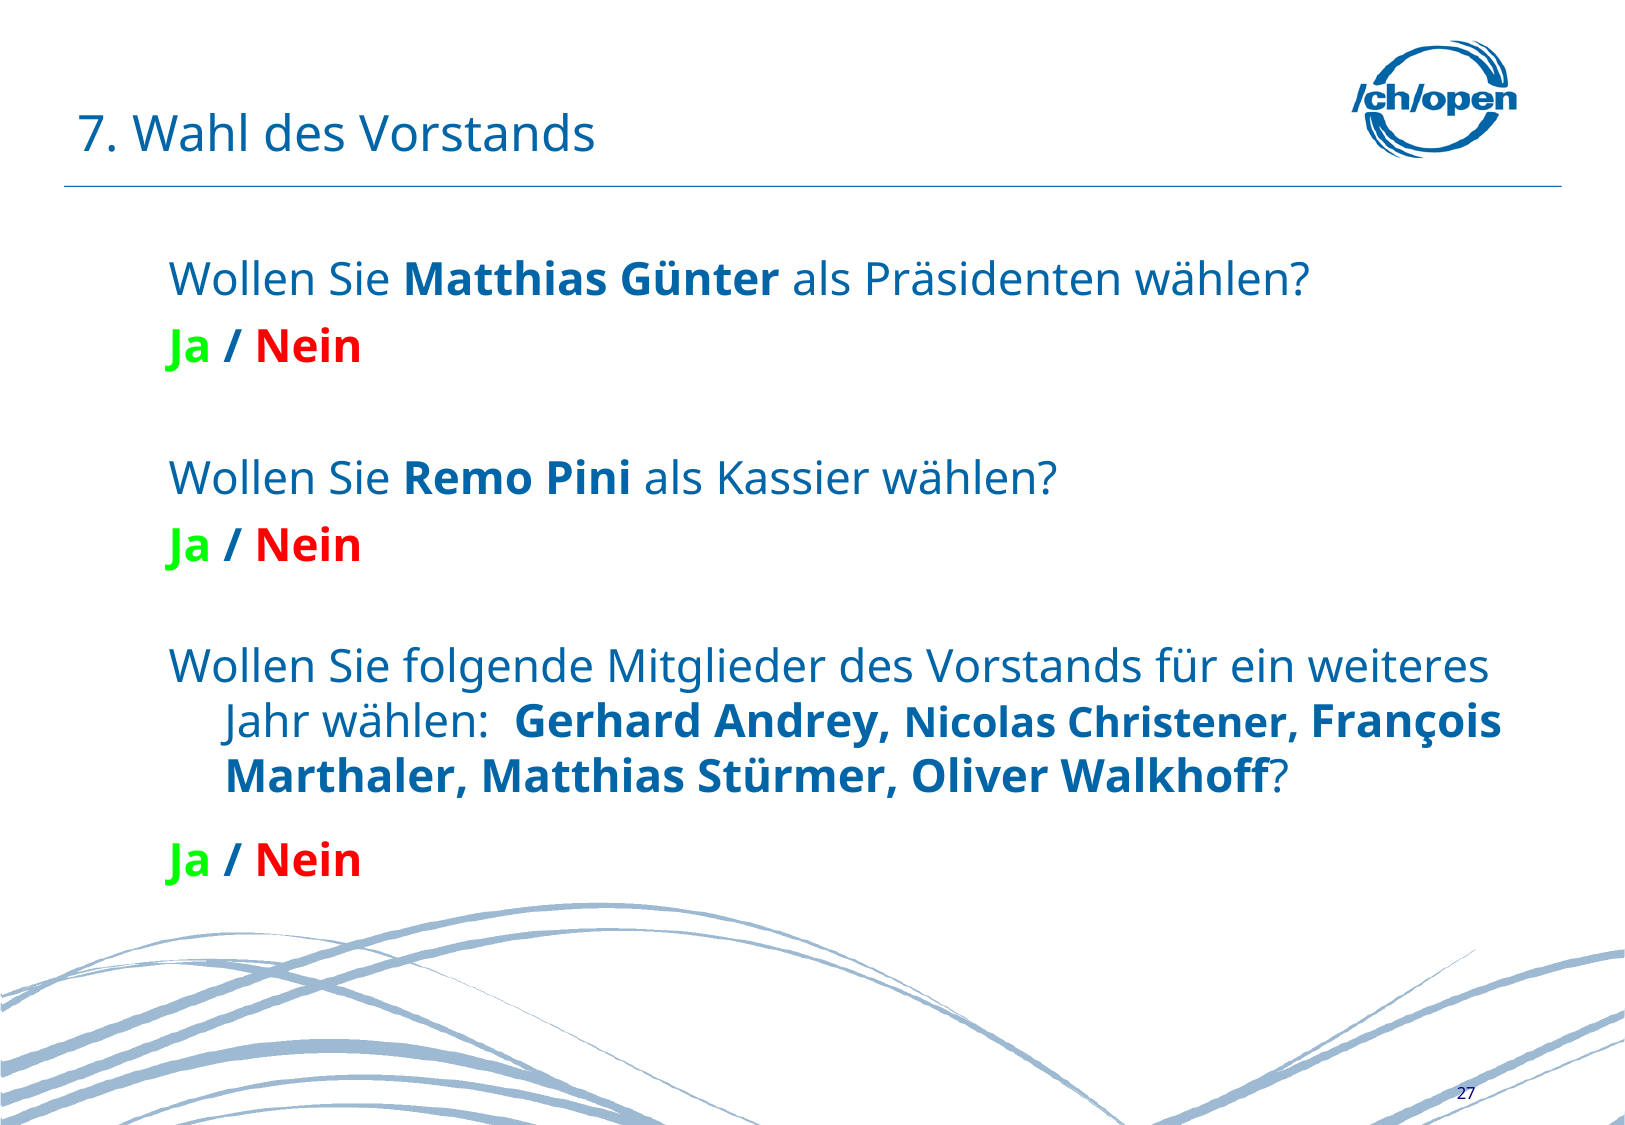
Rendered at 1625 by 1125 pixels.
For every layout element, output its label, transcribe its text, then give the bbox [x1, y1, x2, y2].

list Wollen Sie Matthias Günter als Präsidenten wählen? Ja / Nein Wollen Sie Remo Pini als Kassier wählen? Ja / Nein Wollen Sie folgende Mitglieder des Vorstands für ein weiteres Jahr wählen: Gerhard Andrey, Nicolas Christener, François Marthaler, Matthias Stürmer, Oliver Walkhoff? Ja / Nein [112, 249, 1566, 986]
title 7. Wahl des Vorstands [62, 82, 1325, 181]
